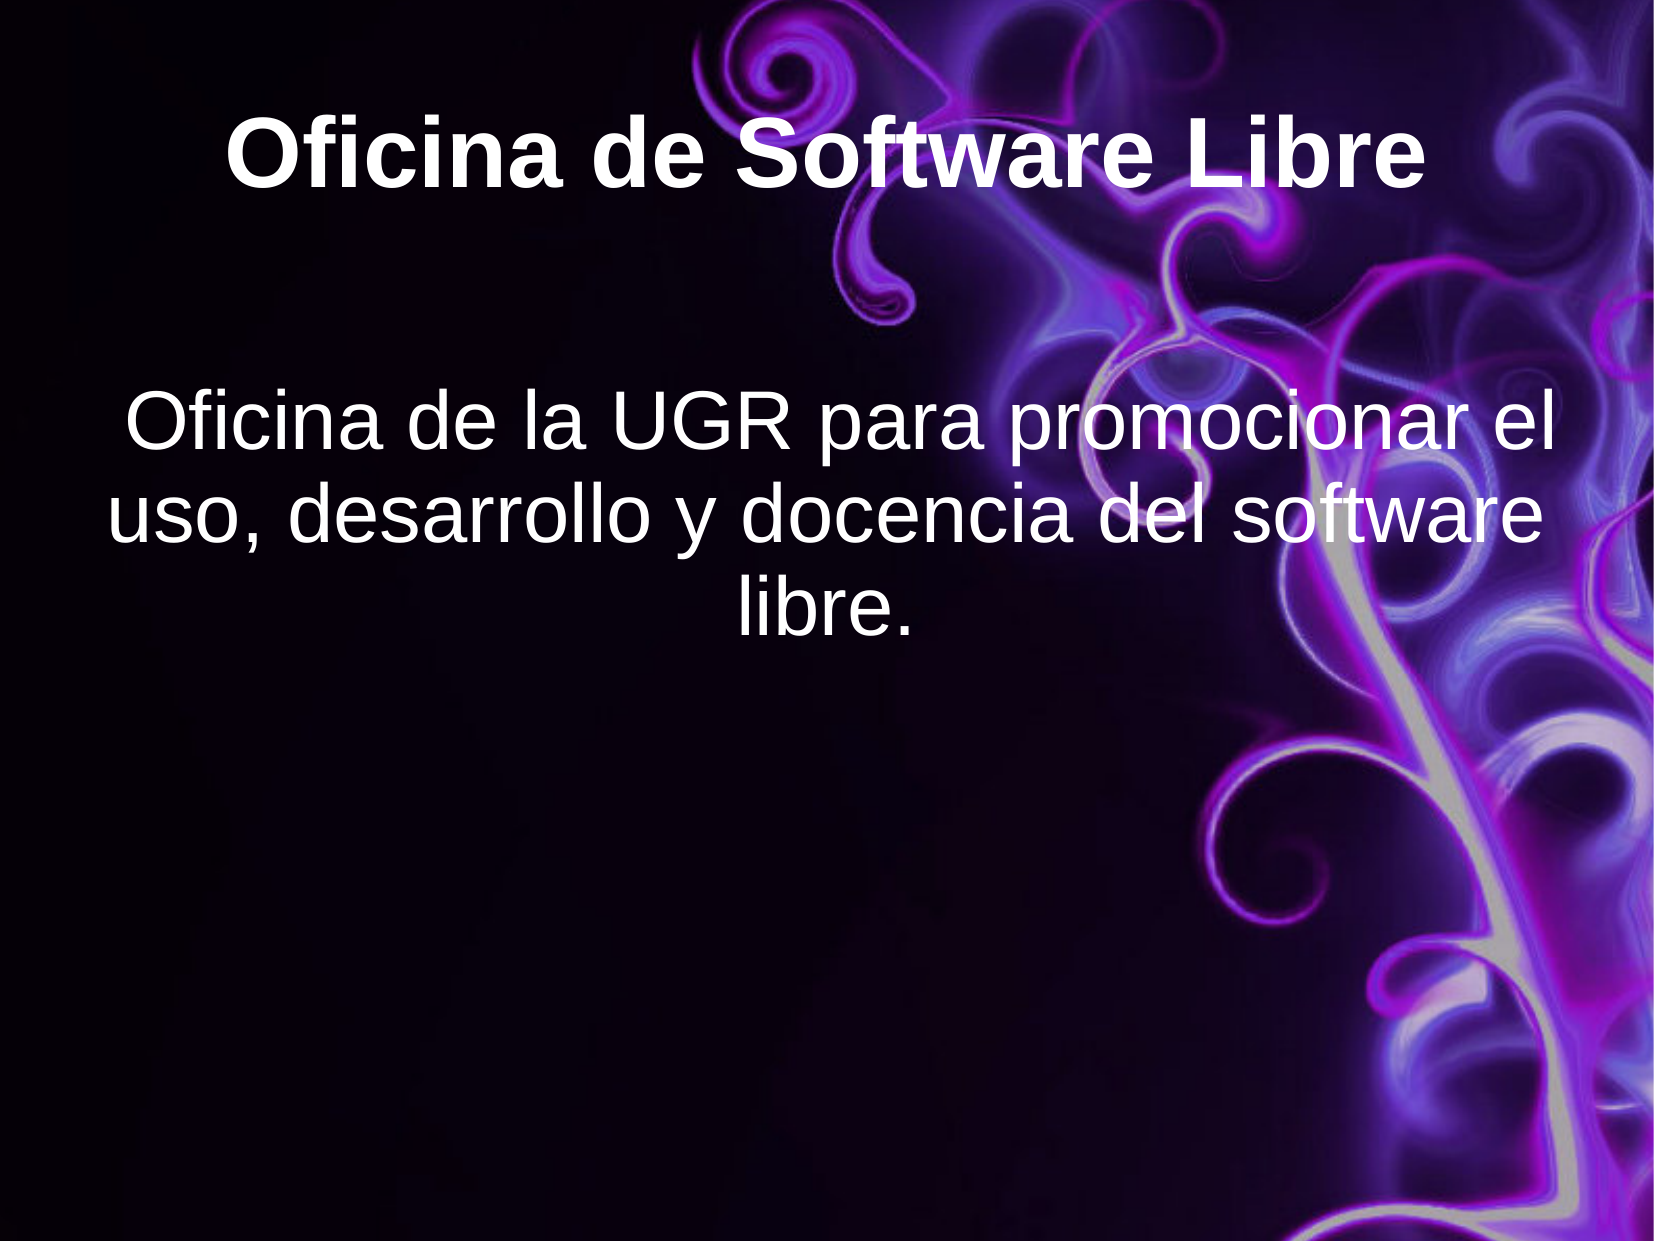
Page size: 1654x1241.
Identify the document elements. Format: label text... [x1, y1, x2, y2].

subtitle Oficina de la UGR para promocionar el uso, desarrollo y docencia del software libre. [82, 290, 1571, 1109]
picture [426, 250, 1227, 290]
title Oficina de Software Libre [82, 56, 1571, 250]
